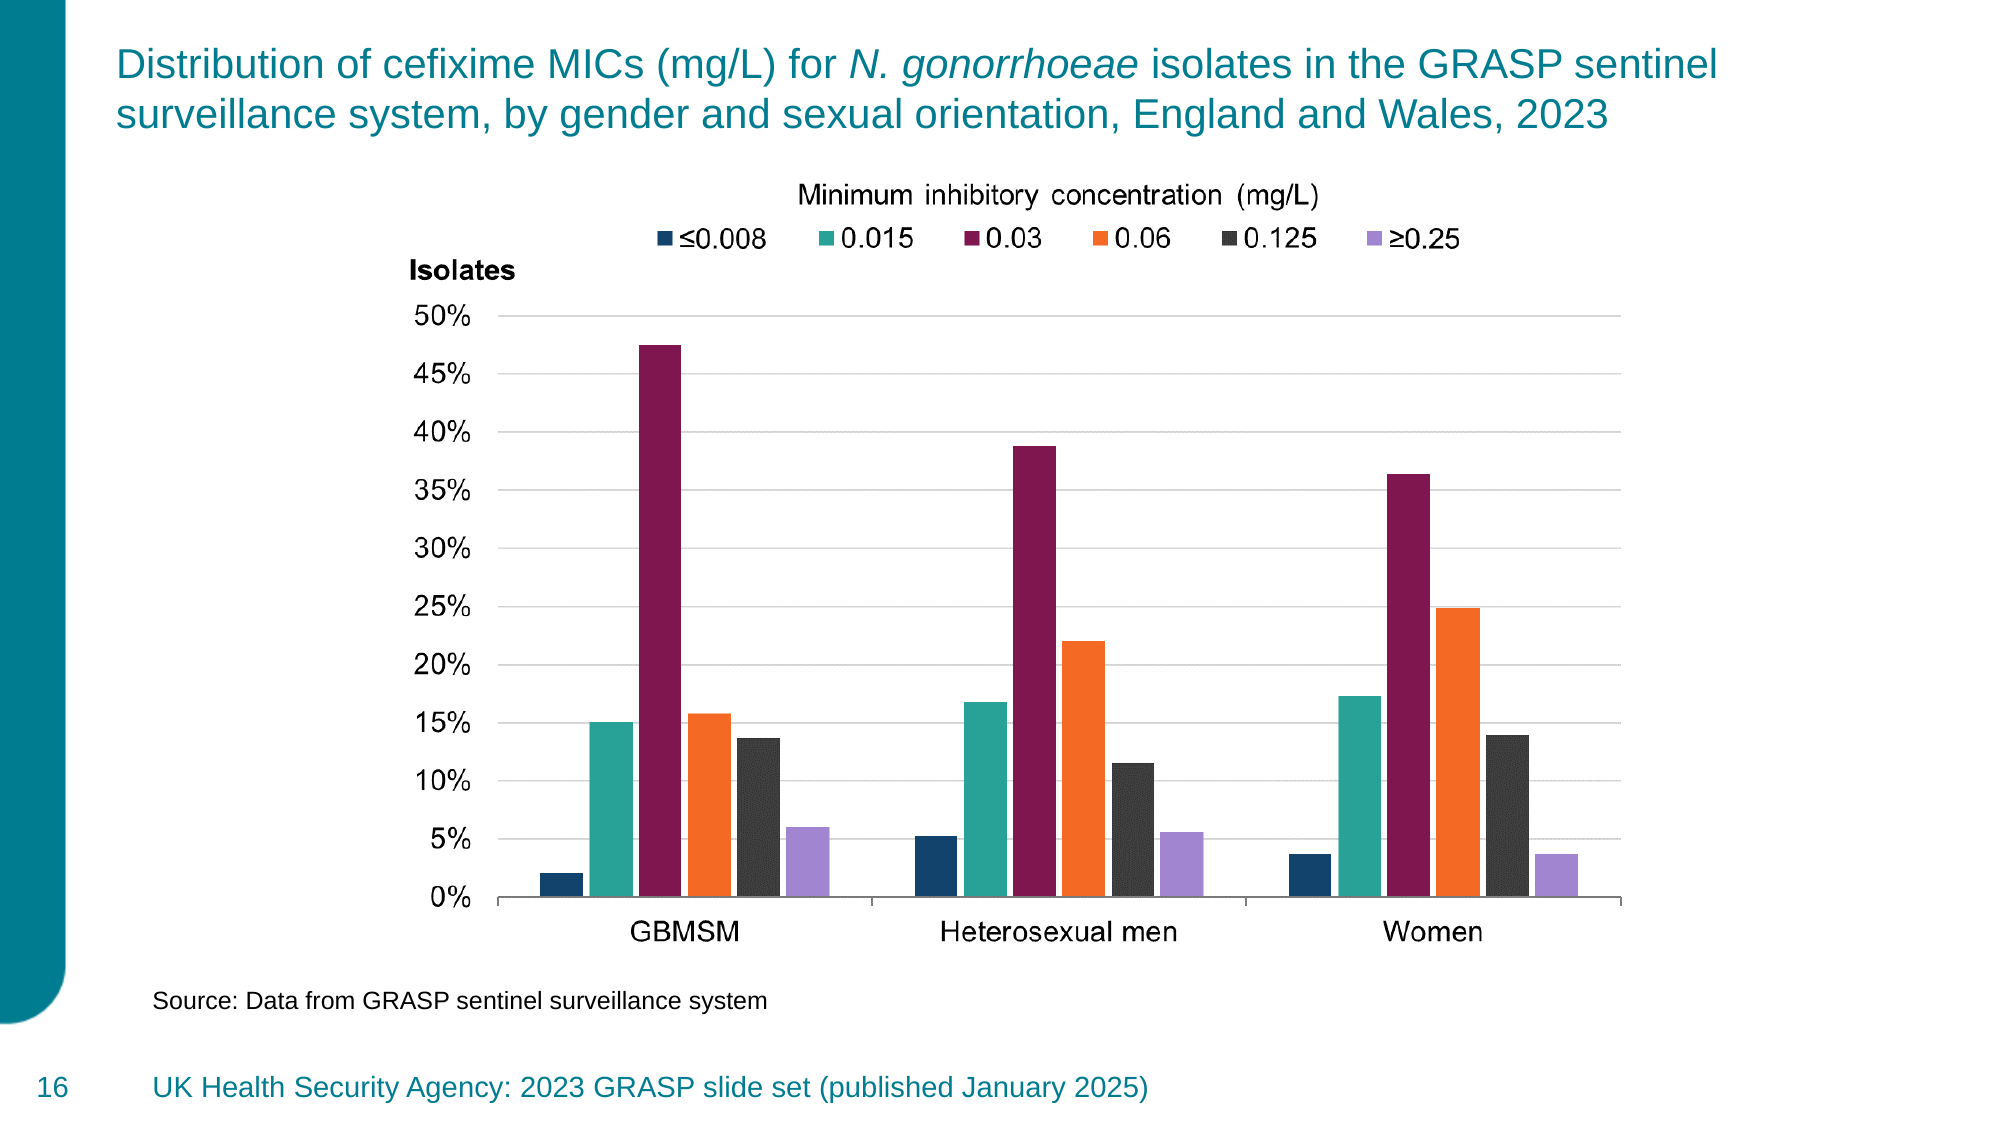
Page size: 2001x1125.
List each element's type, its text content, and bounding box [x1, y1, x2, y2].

title Distribution of cefixime MICs (mg/L) for N. gonorrhoeae isolates in the GRASP sentinel surveillance system, by gender and sexual orientation, England and Wales, 2023 [101, 29, 1926, 147]
text_box UK Health Security Agency: 2023 GRASP slide set (published January 2025) [137, 1056, 1780, 1116]
picture [395, 163, 1638, 962]
text_box Source: Data from GRASP sentinel surveillance system [137, 976, 1138, 1023]
text_box [21, 1056, 120, 1117]
